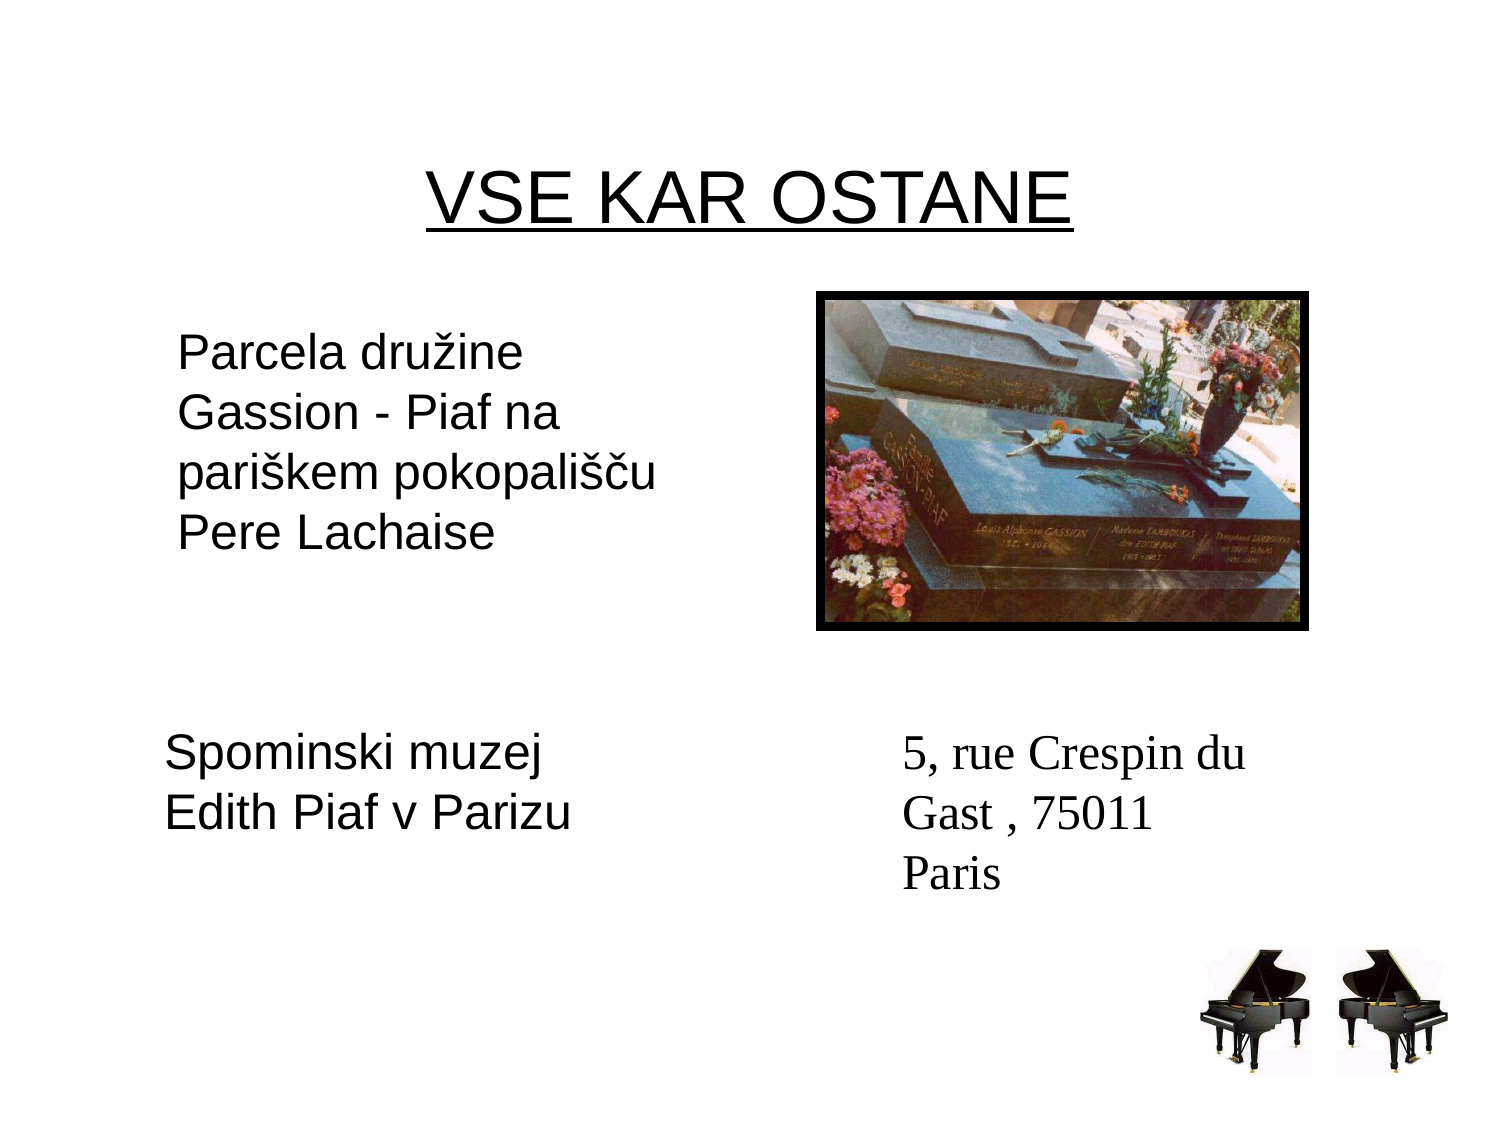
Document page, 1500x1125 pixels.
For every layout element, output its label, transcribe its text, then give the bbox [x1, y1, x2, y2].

picture [1337, 949, 1448, 1075]
title VSE KAR OSTANE [112, 99, 1388, 288]
text_box Spominski muzej Edith Piaf v Parizu [150, 712, 625, 848]
text_box 5, rue Crespin du Gast , 75011 Paris [887, 712, 1263, 908]
picture [1200, 949, 1311, 1075]
picture [825, 299, 1300, 622]
text_box Parcela družine Gassion - Piaf na pariškem pokopališču Pere Lachaise [162, 312, 675, 568]
